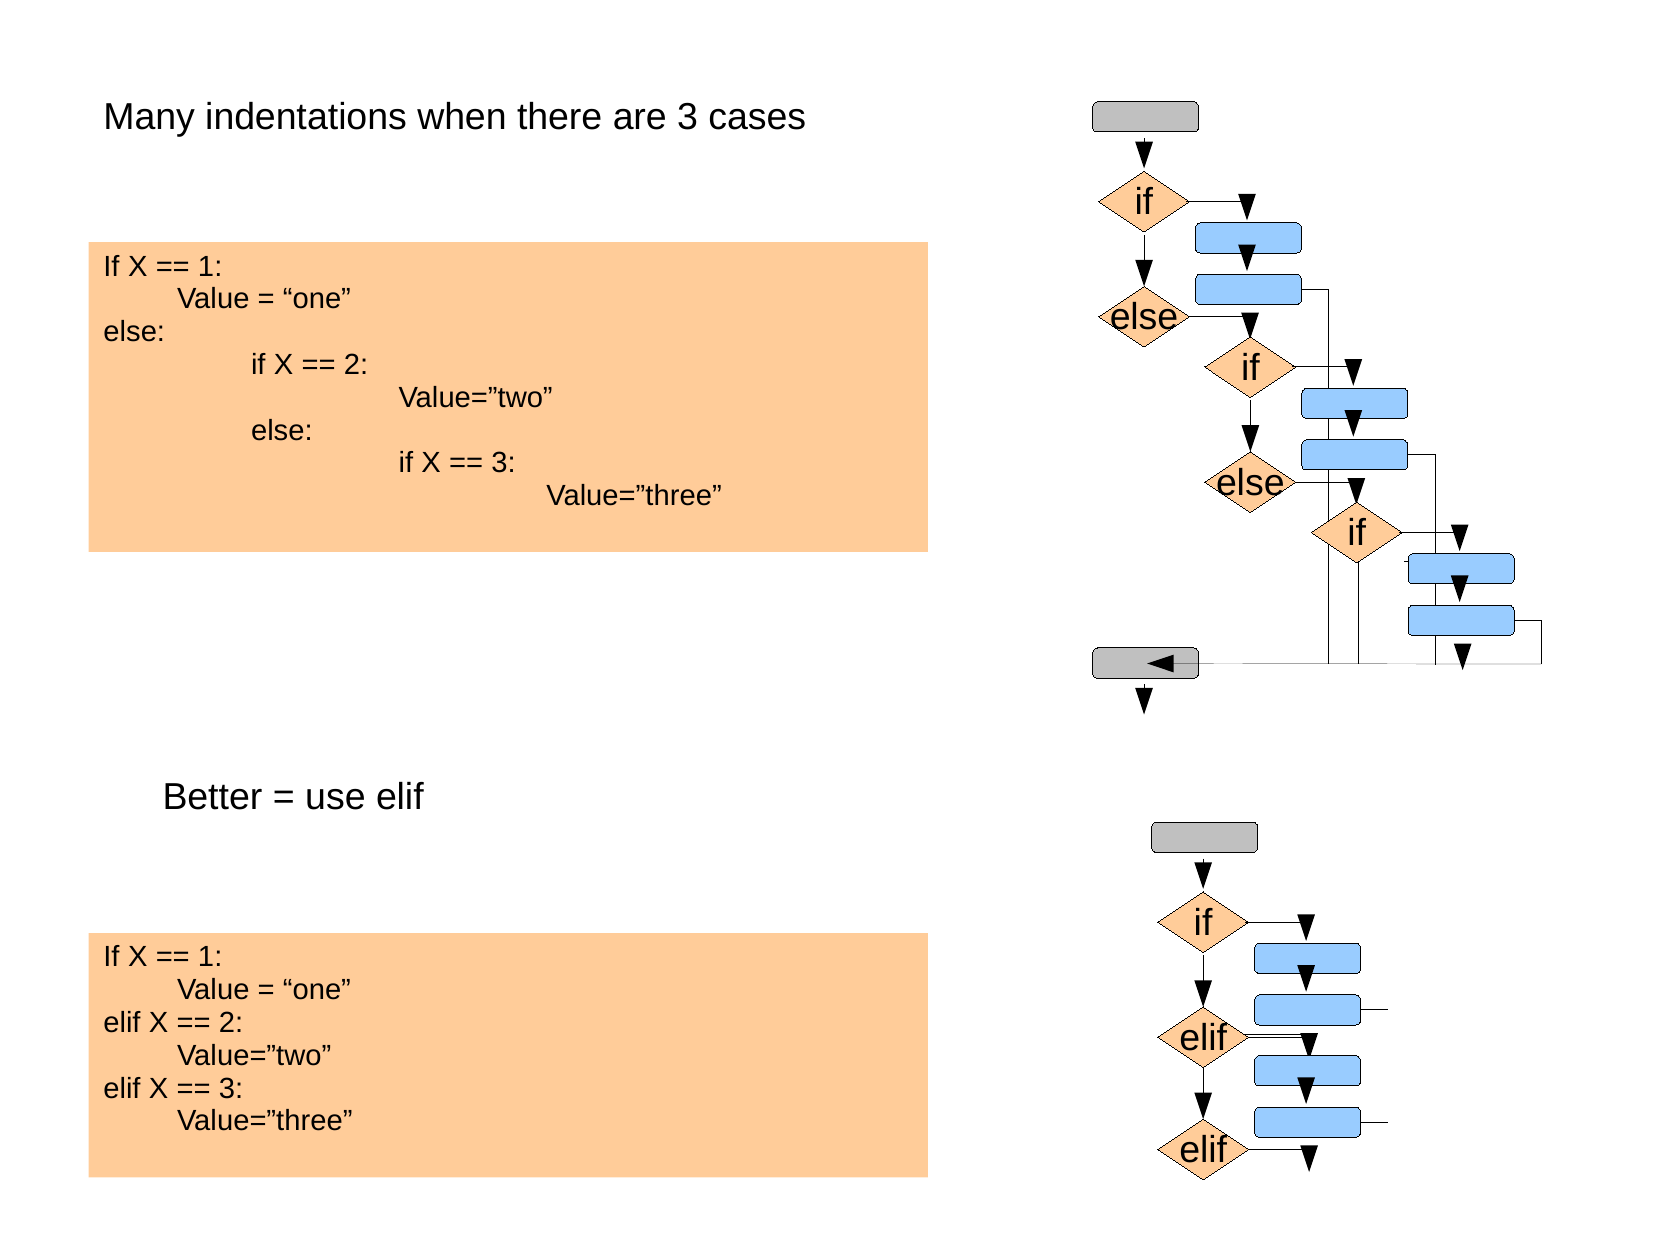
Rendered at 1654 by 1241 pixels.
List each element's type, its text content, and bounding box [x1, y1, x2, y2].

text_box Better = use elif [147, 767, 1004, 825]
text_box [1254, 1107, 1361, 1138]
text_box elif [1157, 1119, 1249, 1180]
text_box [1254, 994, 1361, 1026]
text_box If X == 1: Value = “one” elif X == 2: Value=”two” elif X == 3: Value=”three” [88, 933, 928, 1178]
text_box if [1311, 502, 1402, 563]
text_box [1408, 605, 1515, 636]
text_box [1195, 274, 1302, 305]
text_box [1195, 222, 1302, 254]
text_box [1092, 647, 1199, 679]
text_box [1151, 822, 1258, 853]
text_box elif [1157, 1007, 1249, 1068]
text_box if [1204, 336, 1296, 398]
text_box [1301, 439, 1408, 470]
text_box if [1157, 891, 1249, 953]
text_box [1301, 388, 1408, 419]
text_box Many indentations when there are 3 cases [88, 88, 945, 146]
text_box If X == 1: Value = “one” else: if X == 2: Value=”two” else: if X == 3: Value=”three” [88, 242, 928, 552]
text_box else [1204, 451, 1296, 513]
text_box [1408, 553, 1515, 584]
text_box if [1098, 171, 1189, 232]
text_box [1254, 943, 1361, 974]
text_box else [1098, 286, 1189, 347]
text_box [1254, 1055, 1361, 1086]
text_box [1092, 101, 1199, 132]
